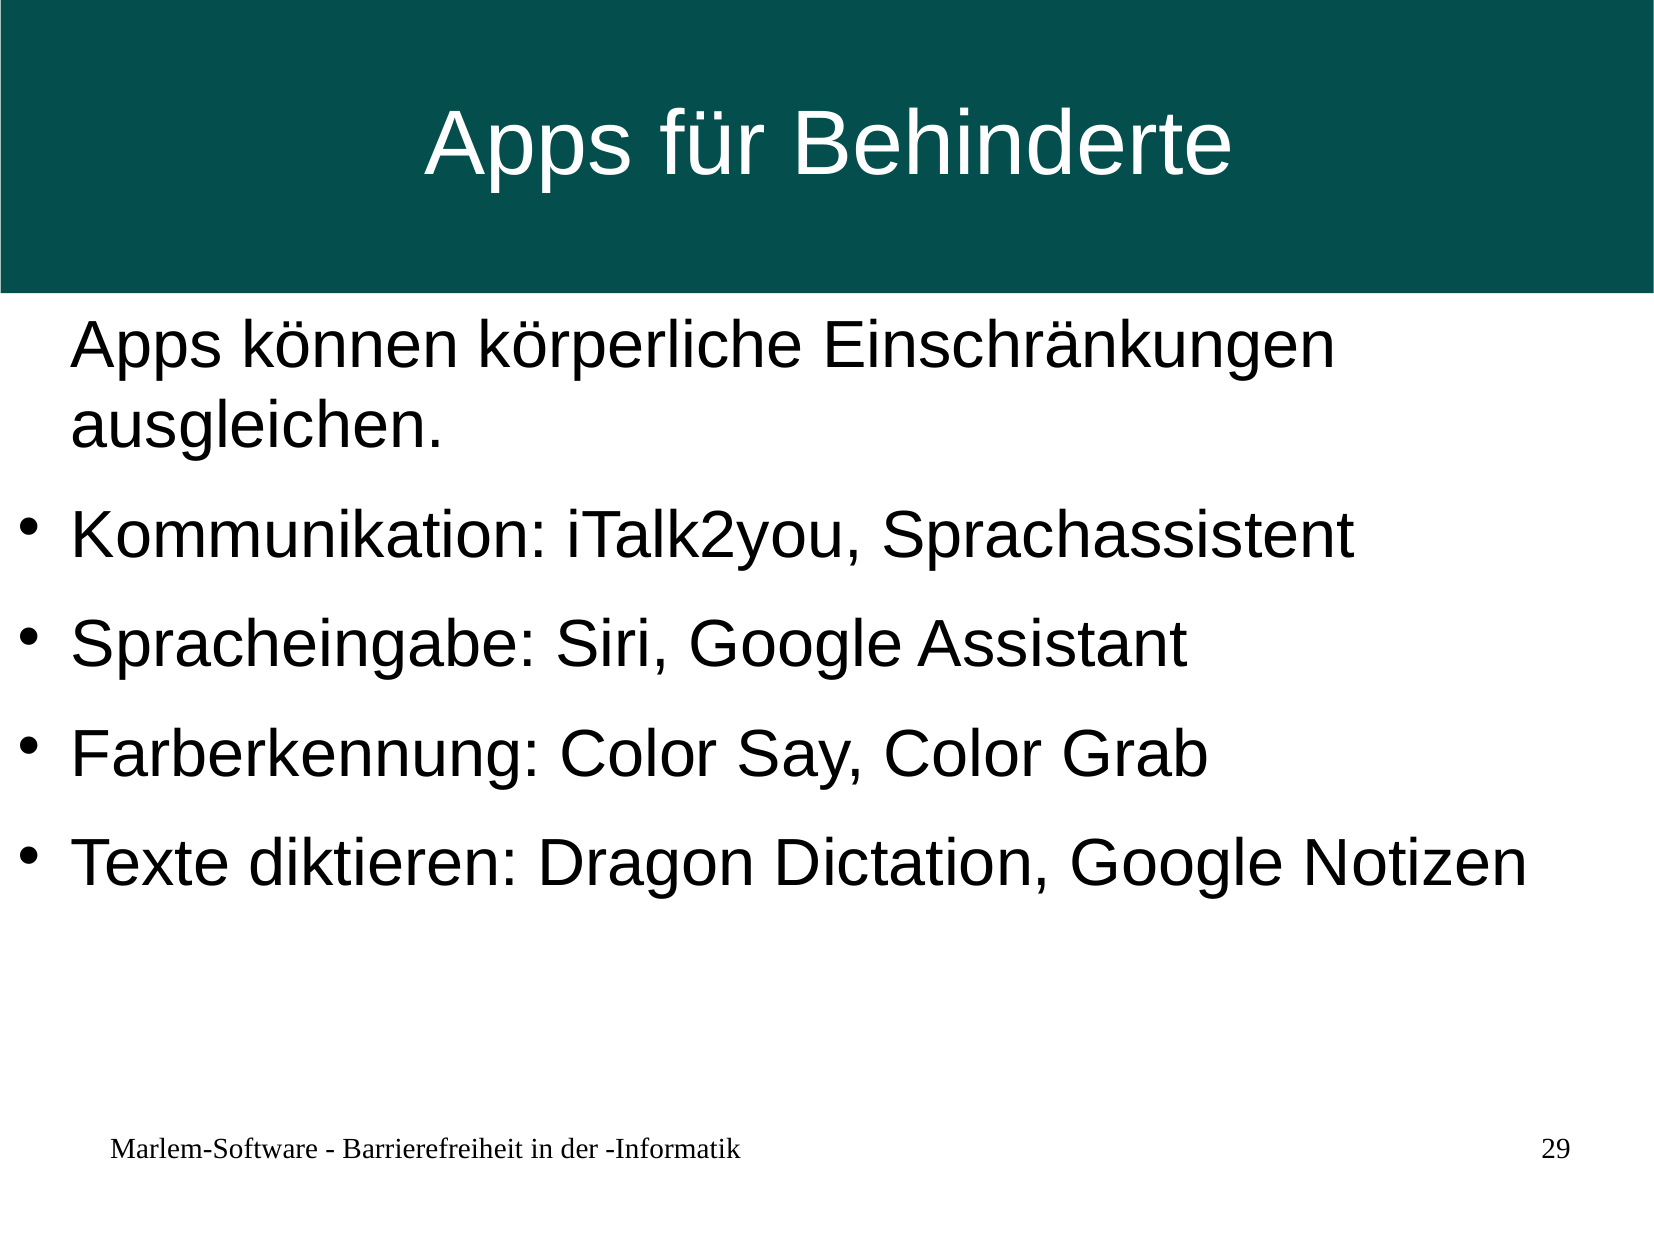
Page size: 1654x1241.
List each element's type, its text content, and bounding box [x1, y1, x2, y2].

list Apps können körperliche Einschränkungen ausgleichen. Kommunikation: iTalk2you, Sprachassistent Spracheingabe: Siri, Google Assistant Farberkennung: Color Say, Color Grab Texte diktieren: Dragon Dictation, Google Notizen [0, 301, 1654, 1069]
title Apps für Behinderte [0, 0, 1654, 294]
